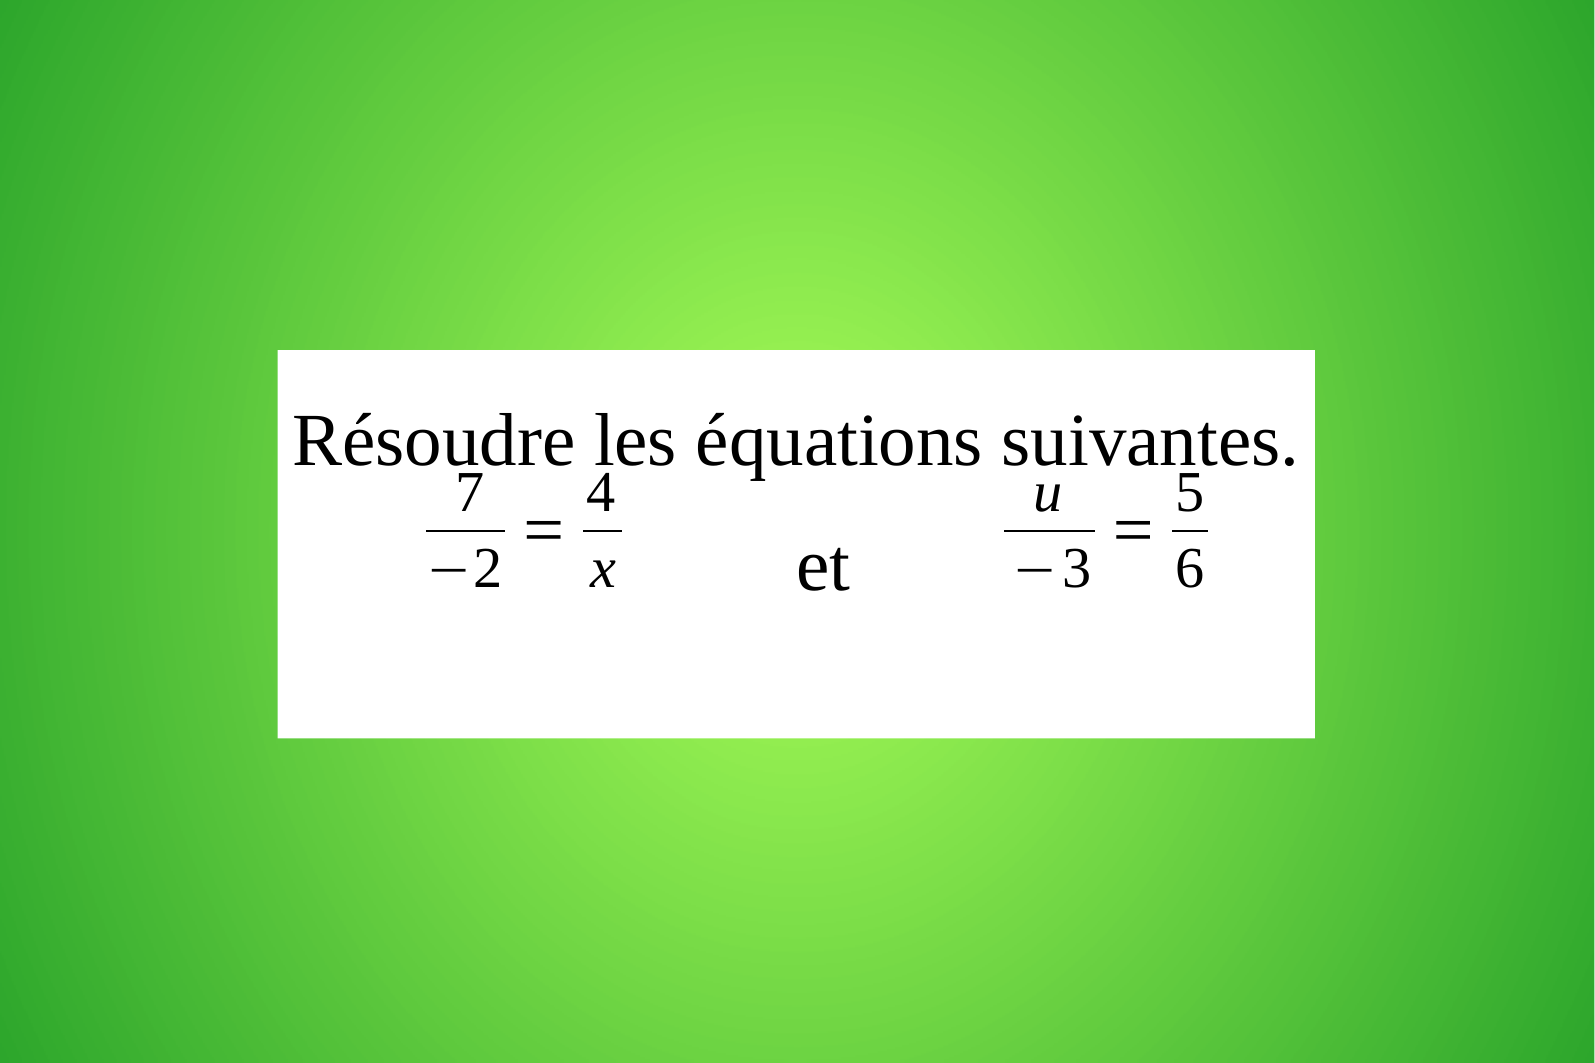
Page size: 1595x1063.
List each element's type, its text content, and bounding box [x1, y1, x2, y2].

chart [986, 460, 1224, 602]
chart [407, 460, 638, 602]
text_box Résoudre les équations suivantes. et [277, 350, 1315, 697]
picture [0, 0, 1595, 1063]
